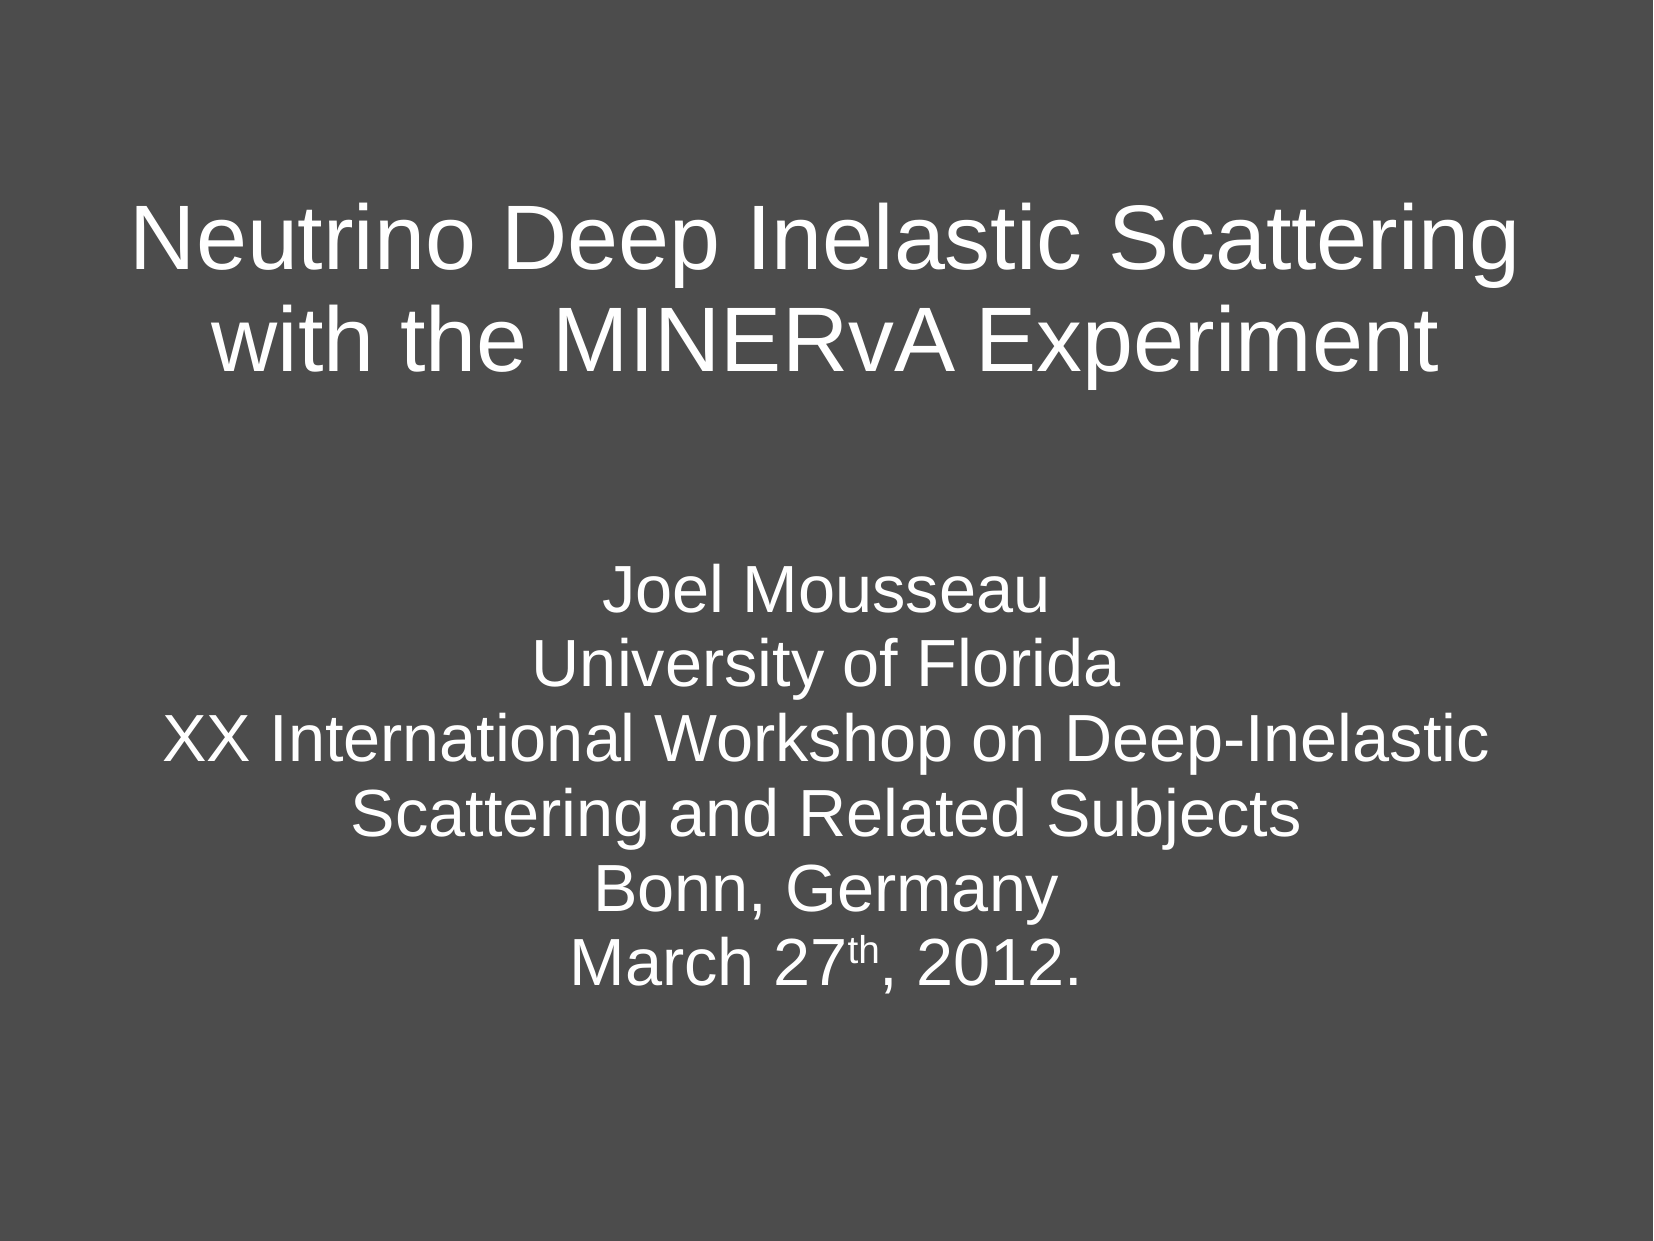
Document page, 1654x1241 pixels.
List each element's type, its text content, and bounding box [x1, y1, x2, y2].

subtitle Joel Mousseau University of Florida XX International Workshop on Deep-Inelastic Scattering and Related Subjects Bonn, Germany March 27th, 2012. [82, 450, 1571, 1102]
title Neutrino Deep Inelastic Scattering with the MINERvA Experiment [82, 186, 1571, 392]
